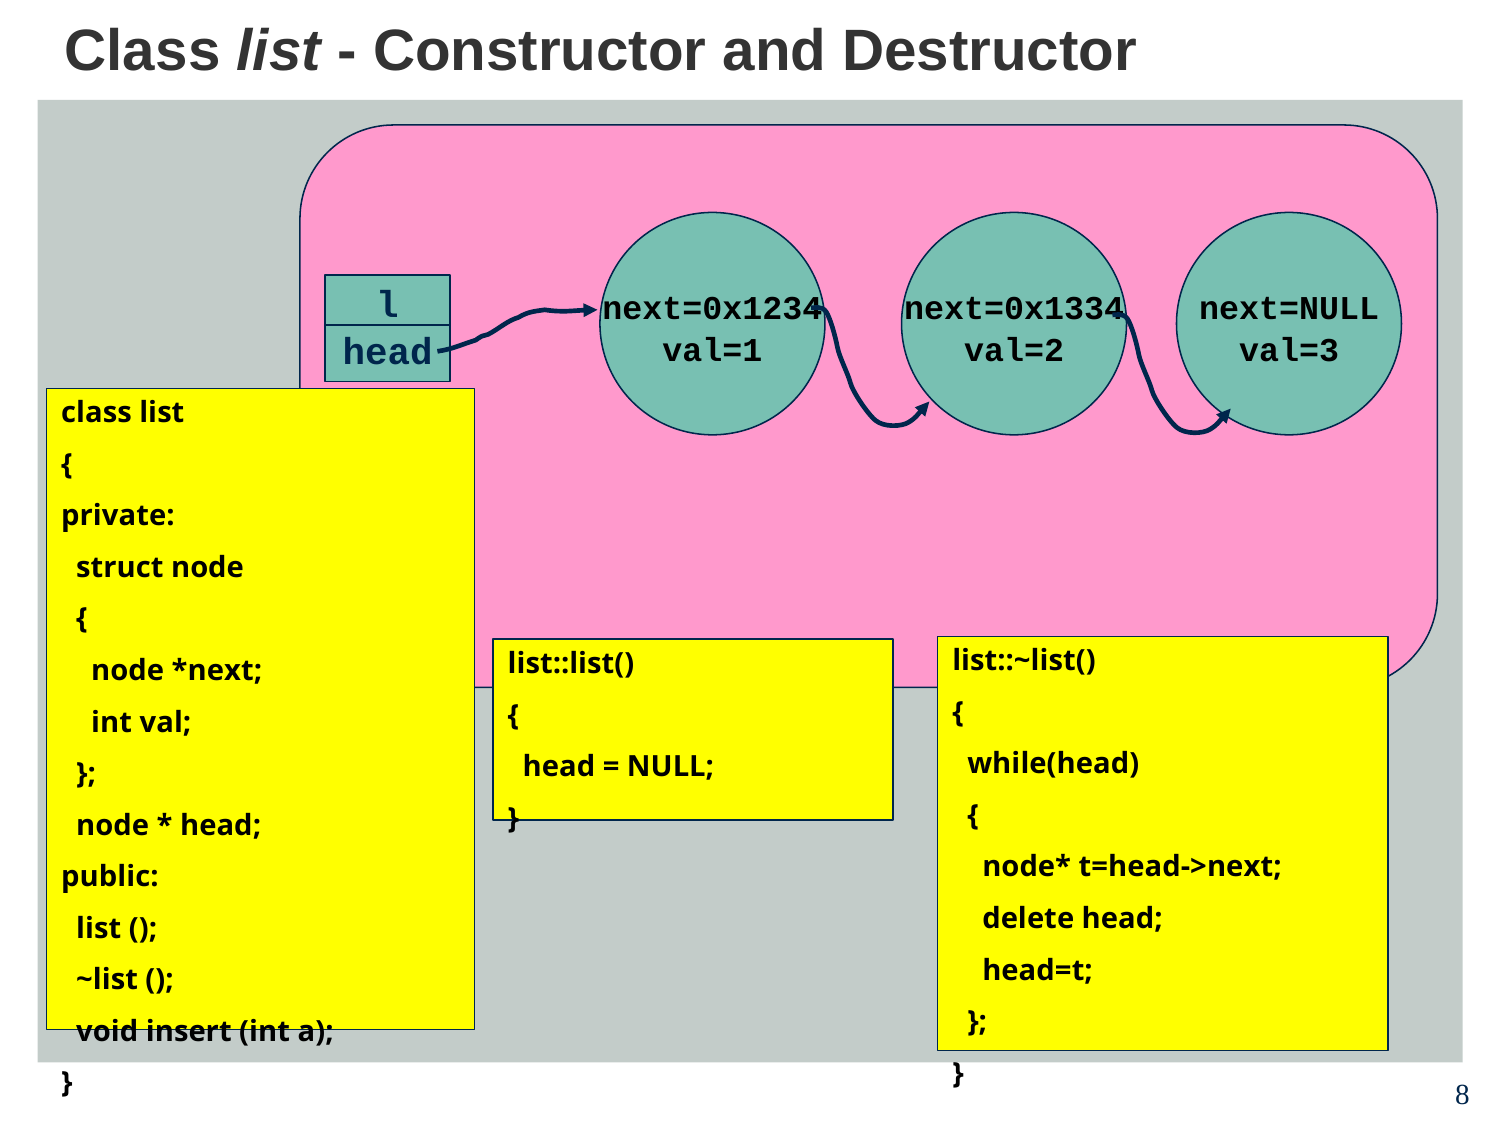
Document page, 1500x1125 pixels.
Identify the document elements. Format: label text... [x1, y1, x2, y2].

title Class list - Constructor and Destructor [49, 0, 1450, 91]
list [37, 99, 1463, 1063]
text_box next=0x1234 val=1 [598, 279, 827, 385]
text_box next=NULL val=3 [1181, 279, 1398, 385]
text_box list::list() { head = NULL; } [492, 639, 893, 835]
text_box list::~list() { while(head) { node* t=head->next; delete head; head=t; }; } [937, 636, 1388, 1088]
list [475, 688, 937, 1063]
text_box l head [324, 325, 450, 382]
text_box next=0x1334 val=2 [900, 279, 1129, 385]
text_box l head [324, 274, 450, 324]
text_box [299, 124, 1438, 688]
text_box class list { private: struct node { node *next; int val; }; node * head; public: list (); ~list (); void insert (int a); } [46, 388, 475, 1125]
